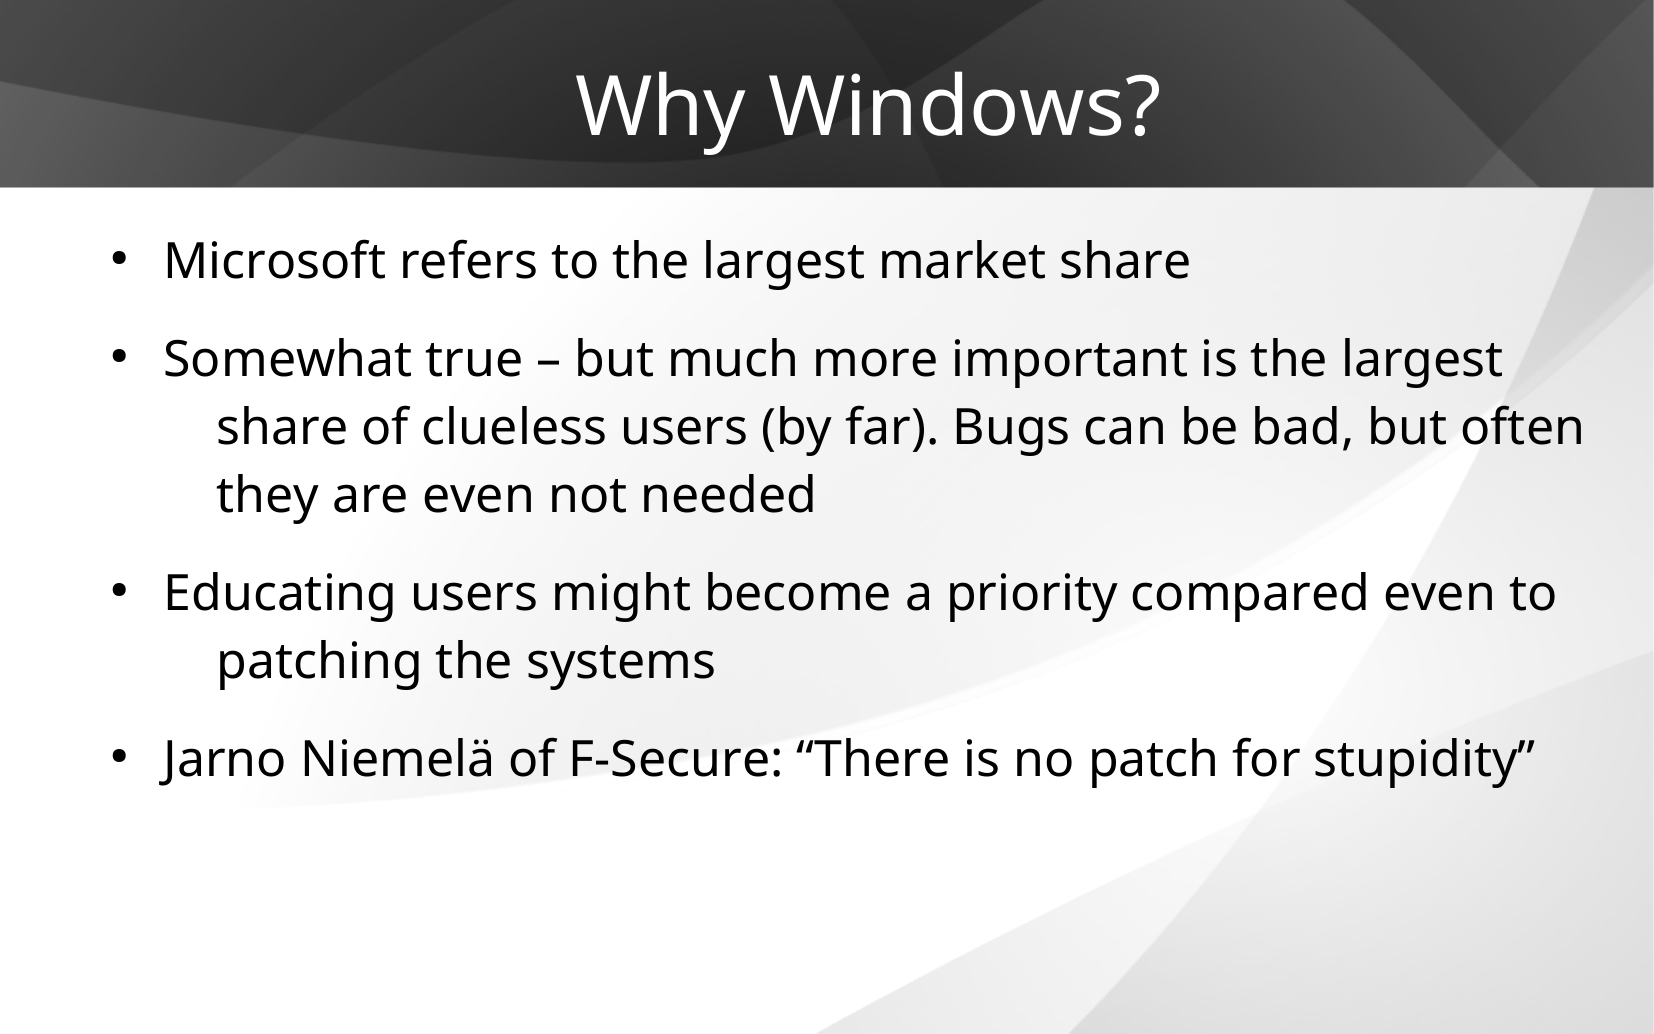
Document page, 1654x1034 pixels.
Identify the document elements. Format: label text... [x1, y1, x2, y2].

title Why Windows? [124, 0, 1613, 208]
list Microsoft refers to the largest market share Somewhat true – but much more important is the largest share of clueless users (by far). Bugs can be bad, but often they are even not needed Educating users might become a priority compared even to patching the systems Jarno Niemelä of F-Secure: “There is no patch for stupidity” [75, 225, 1613, 1013]
picture [0, 0, 1654, 1034]
